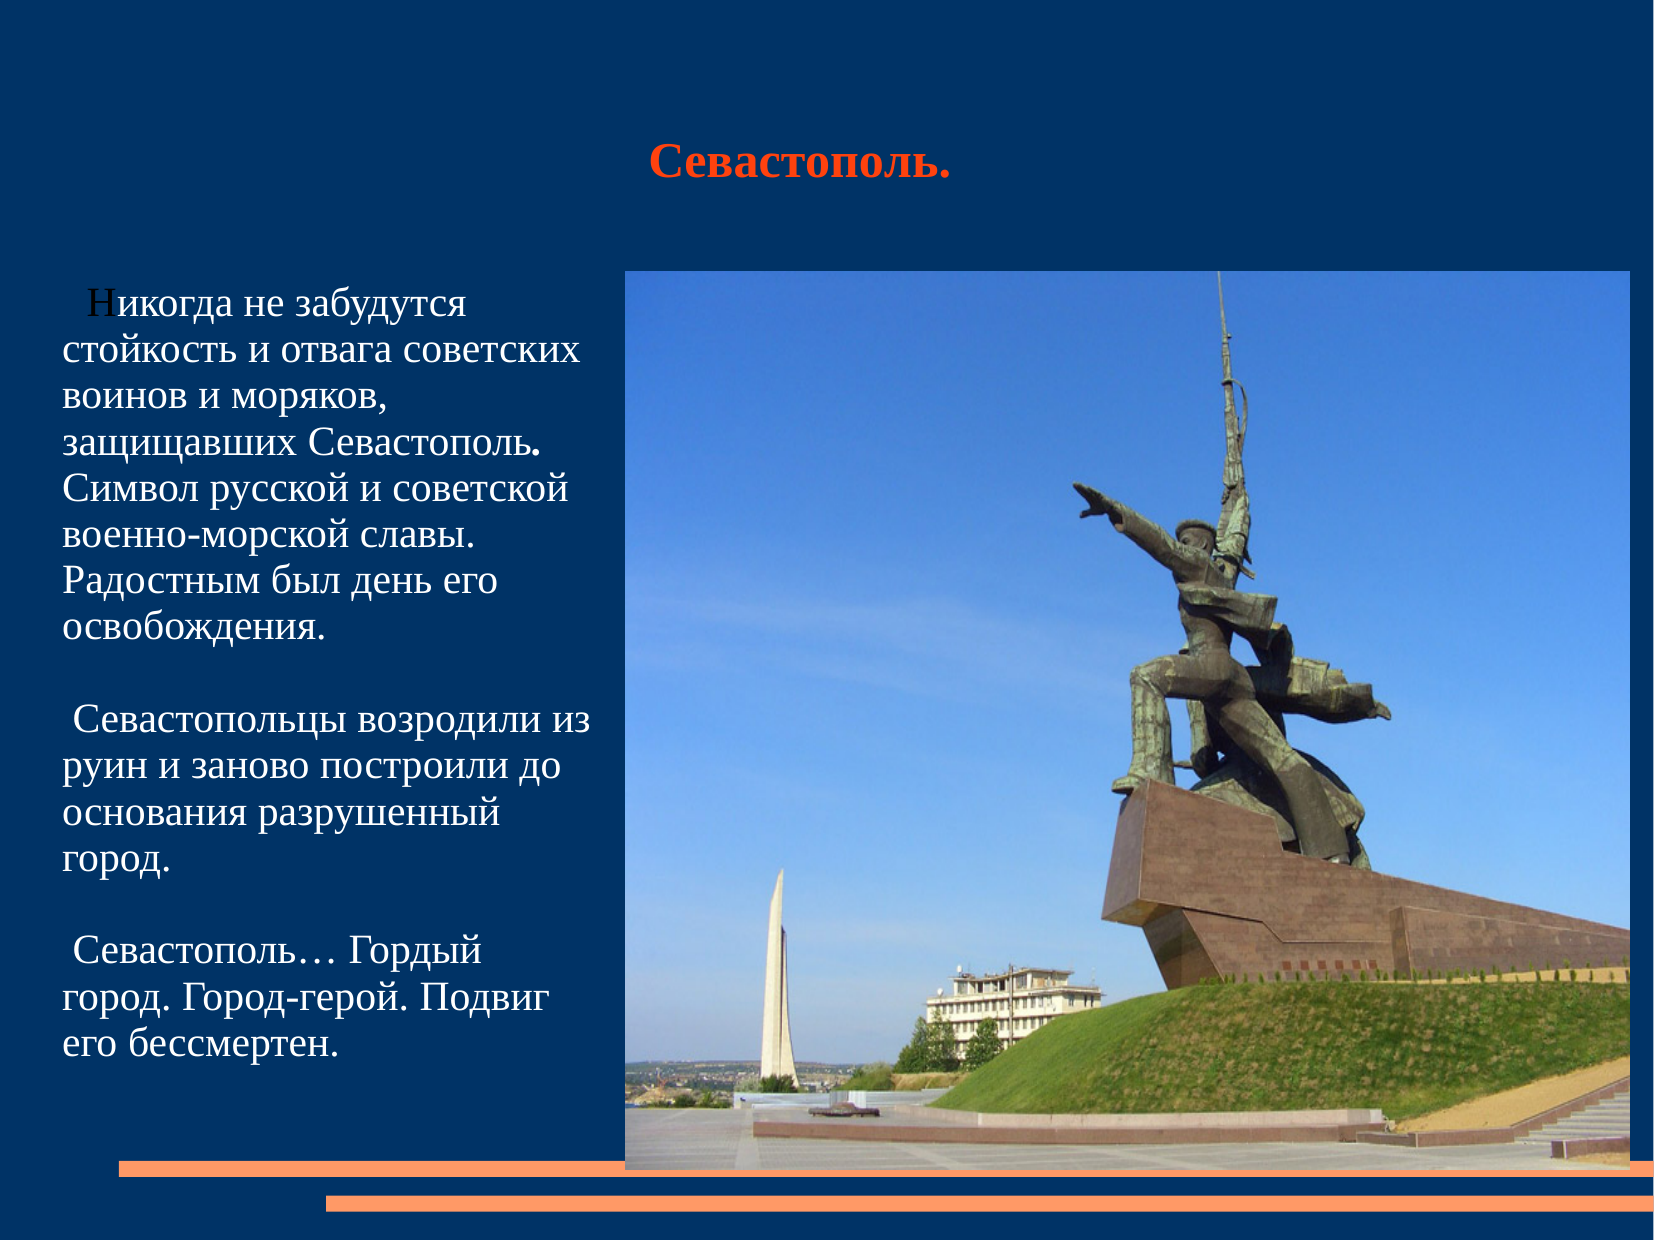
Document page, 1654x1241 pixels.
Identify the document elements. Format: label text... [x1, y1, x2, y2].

title Севастополь. [165, 10, 1453, 378]
text_box Никогда не забудутся стойкость и отвага советских воинов и моряков, защищавших Севастополь. Символ русской и советской военно-морской славы. Радостным был день его освобождения. Севастопольцы возродили из руин и заново построили до основания разрушенный город. Севастополь… Гордый город. Город-герой. Подвиг его бессмертен. [47, 271, 615, 1146]
picture [625, 271, 1630, 1170]
